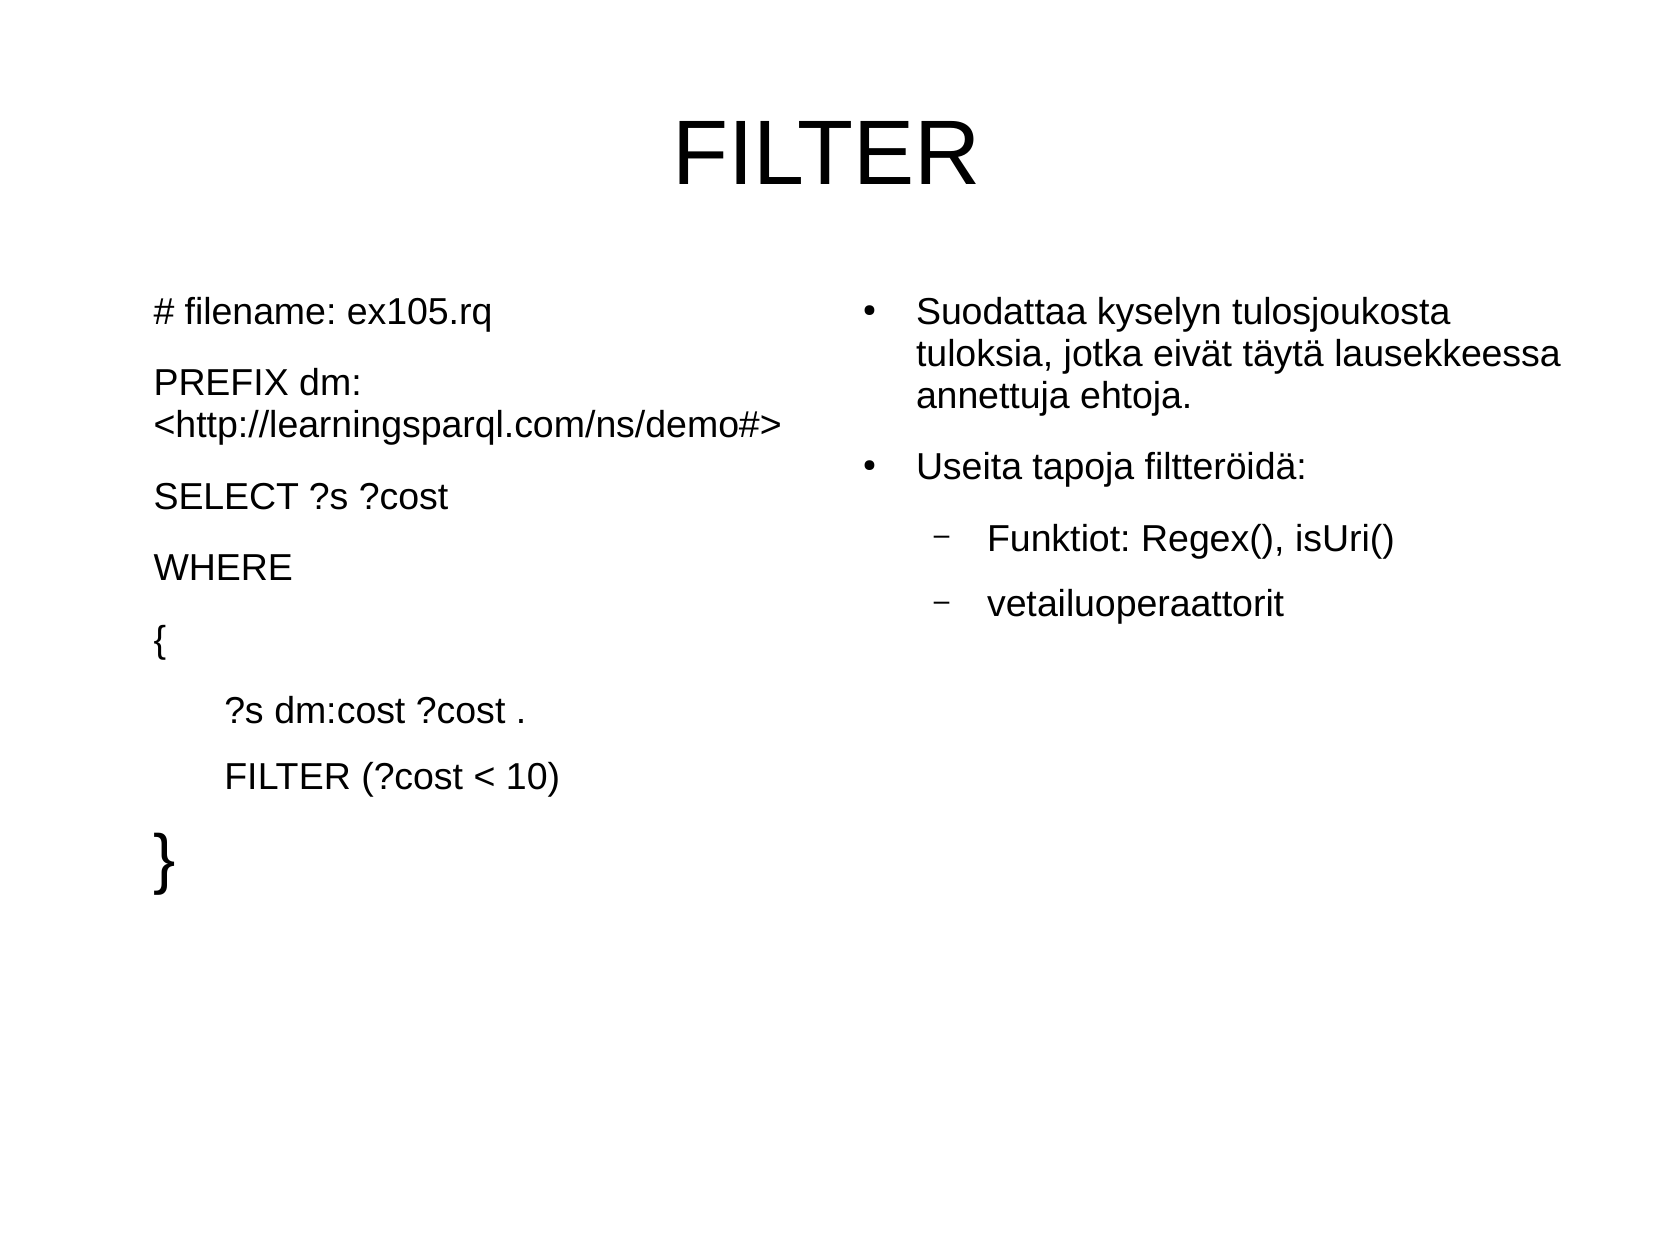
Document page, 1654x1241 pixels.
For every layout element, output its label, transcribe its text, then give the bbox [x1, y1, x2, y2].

list Suodattaa kyselyn tulosjoukosta tuloksia, jotka eivät täytä lausekkeessa annettuja ehtoja. Useita tapoja filtteröidä: Funktiot: Regex(), isUri() vetailuoperaattorit [845, 290, 1572, 1010]
title FILTER [82, 49, 1571, 257]
list # filename: ex105.rq PREFIX dm: <http://learningsparql.com/ns/demo#> SELECT ?s ?cost WHERE { ?s dm:cost ?cost . FILTER (?cost < 10) } [82, 290, 809, 1010]
